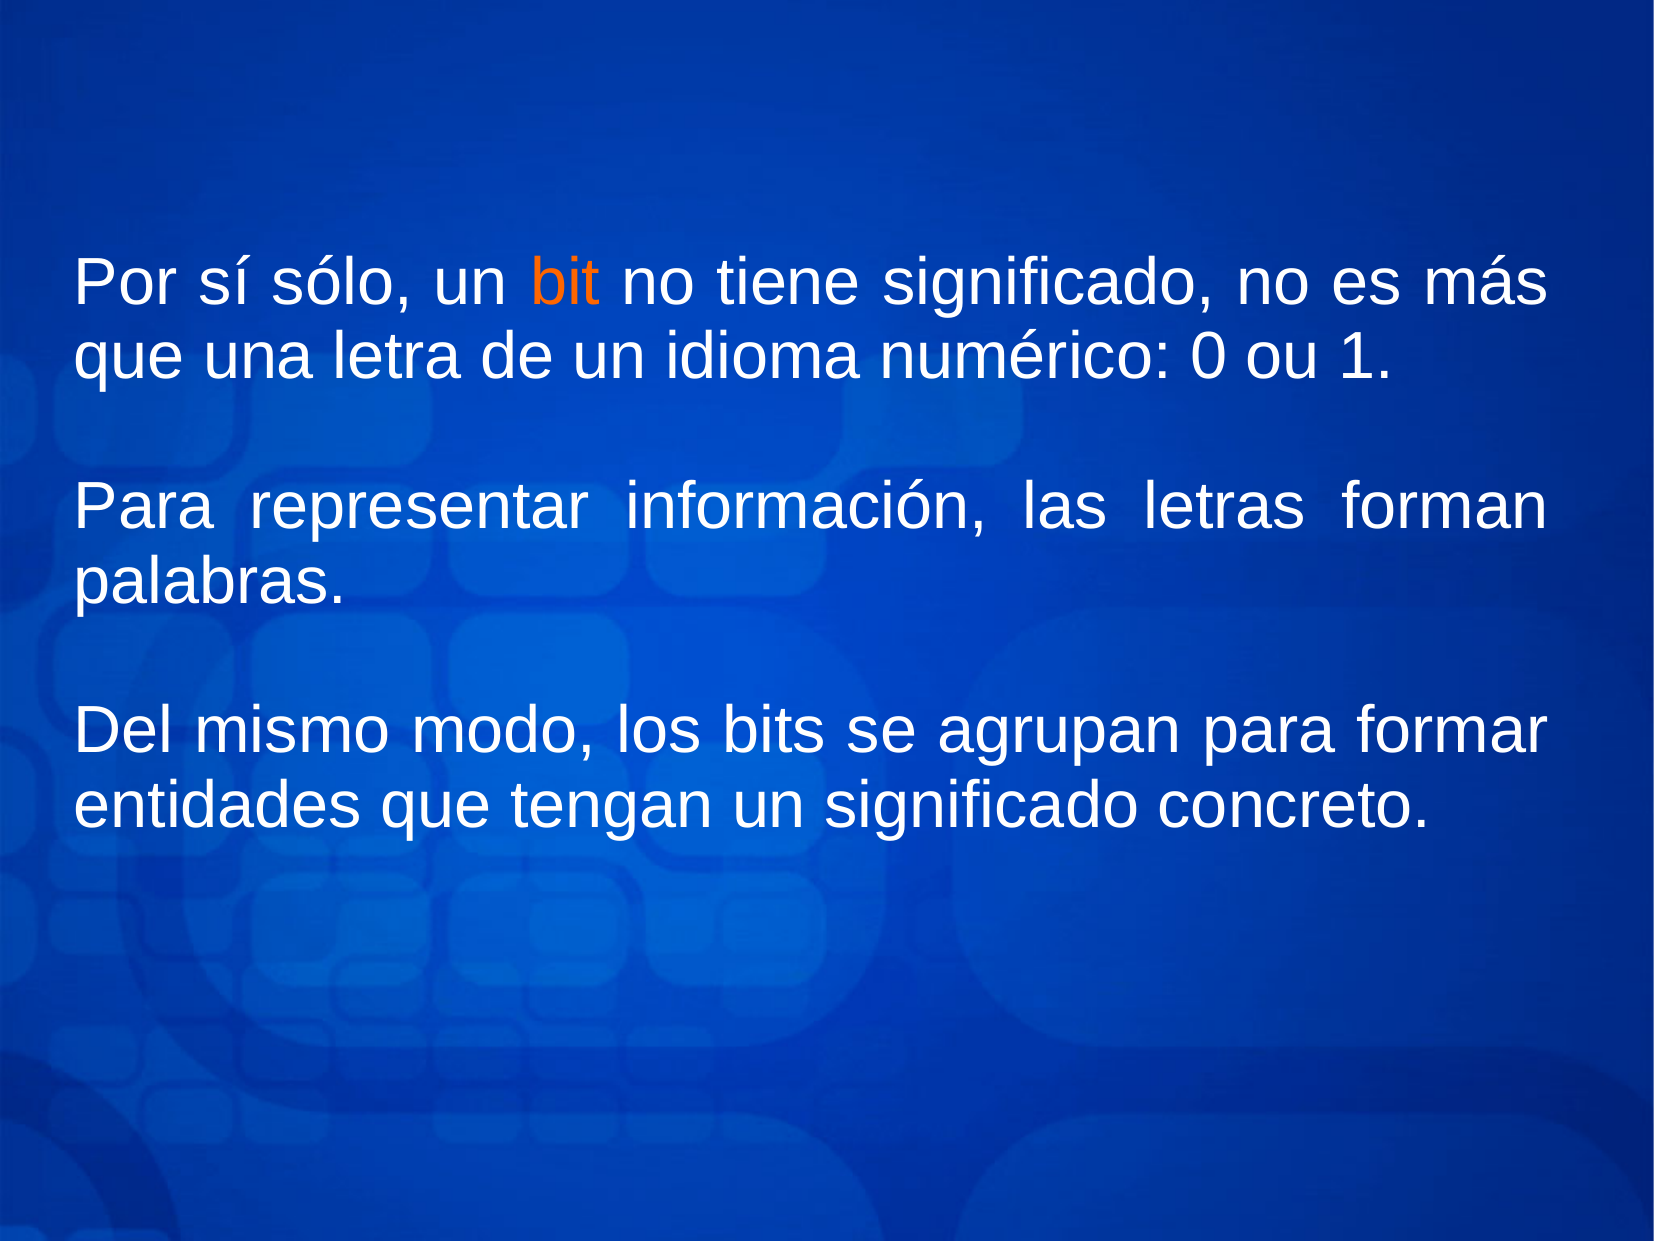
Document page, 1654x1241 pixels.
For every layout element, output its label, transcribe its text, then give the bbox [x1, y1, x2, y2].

text_box Por sí sólo, un bit no tiene significado, no es más que una letra de un idioma numérico: 0 ou 1. Para representar información, las letras forman palabras. Del mismo modo, los bits se agrupan para formar entidades que tengan un significado concreto. [59, 236, 1565, 945]
picture [0, 0, 1654, 1241]
